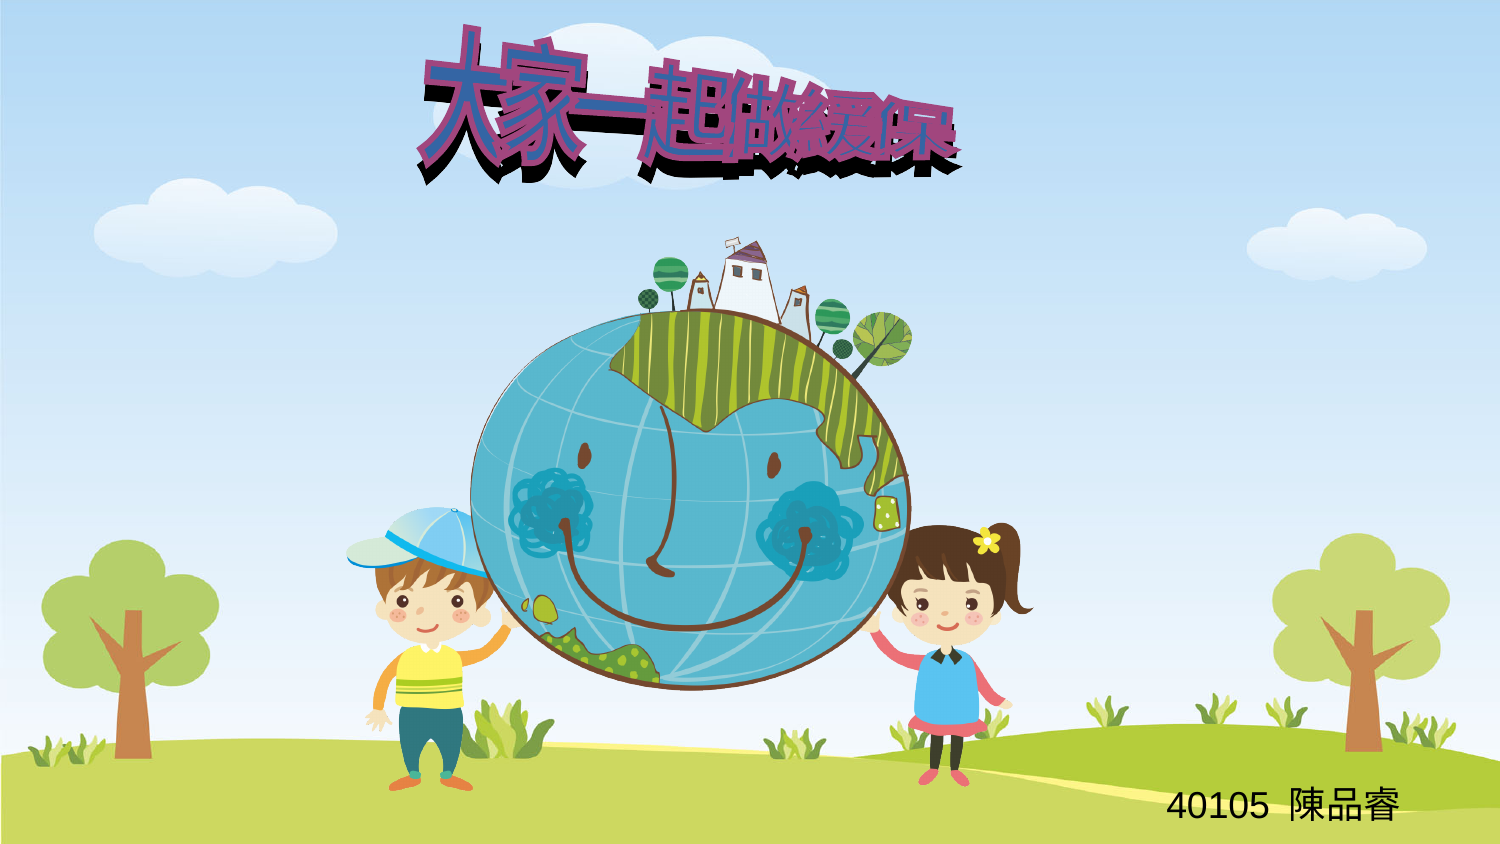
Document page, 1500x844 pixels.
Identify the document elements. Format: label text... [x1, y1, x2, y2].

text_box 大家一起做緩保 [420, 27, 955, 165]
text_box 大家一起做緩保 [804, 136, 814, 155]
picture [0, 0, 1500, 844]
text_box 40105 陳品睿 [1151, 767, 1500, 833]
